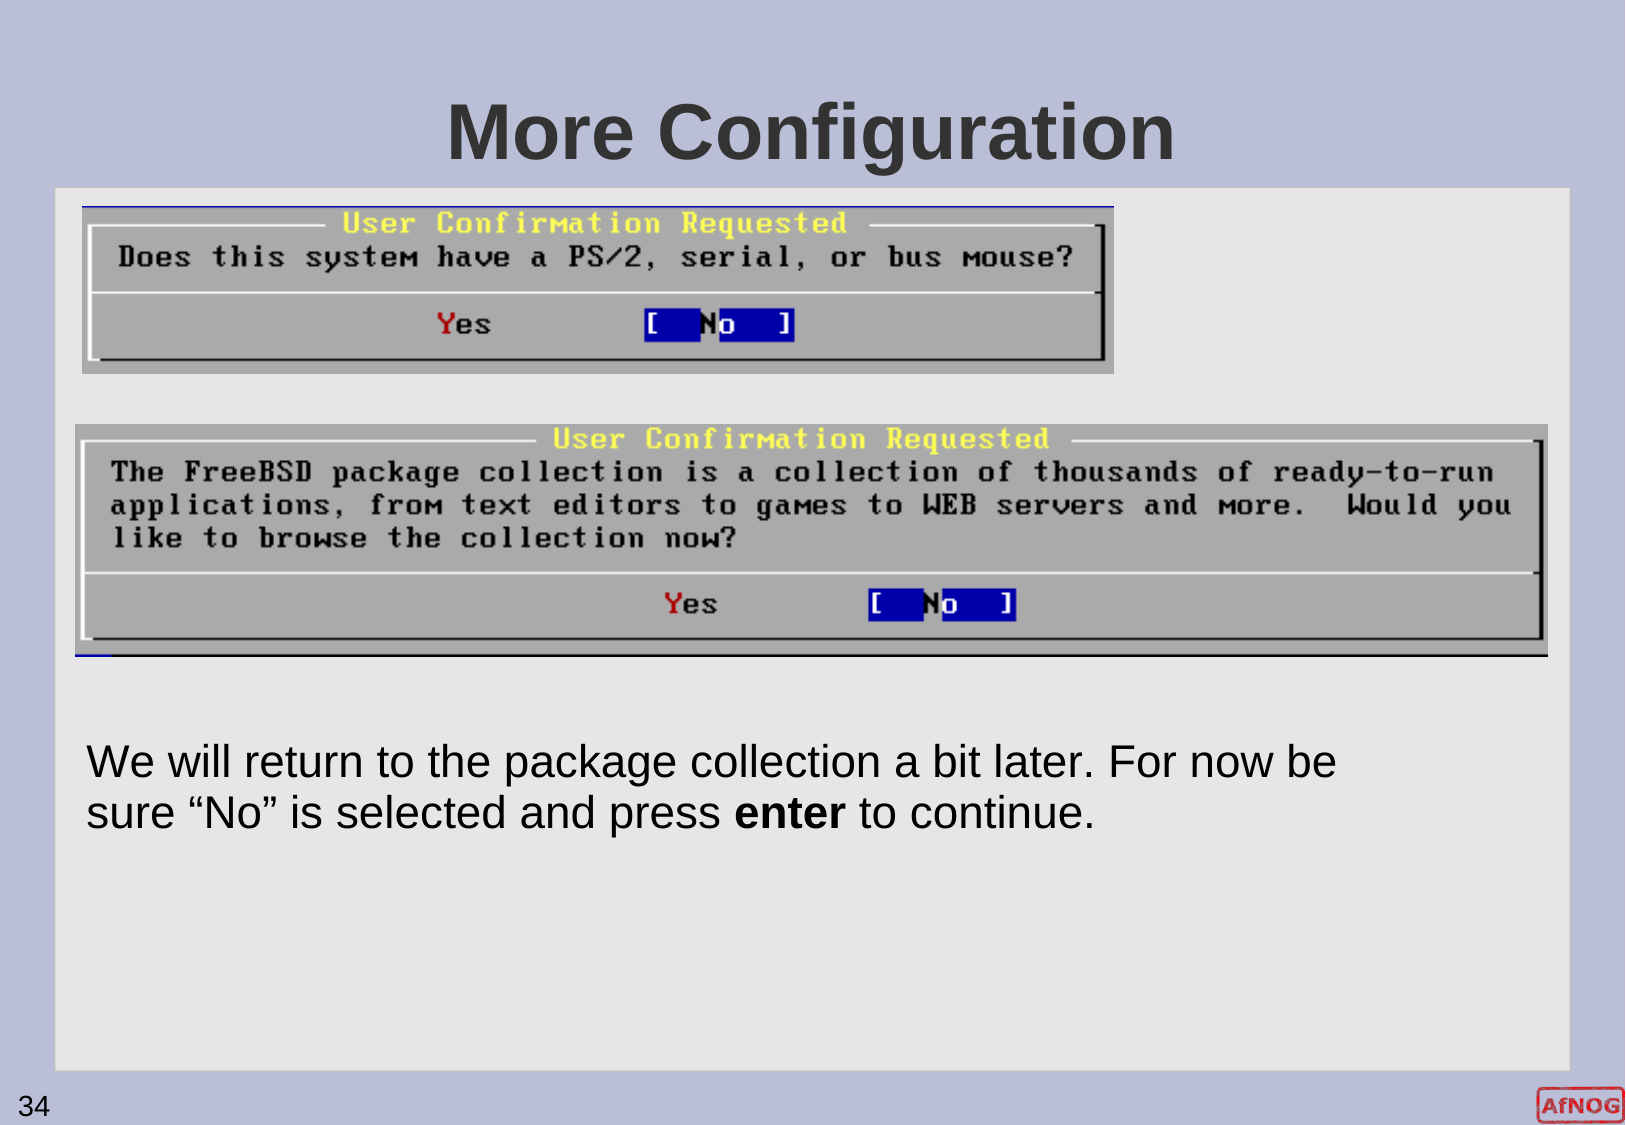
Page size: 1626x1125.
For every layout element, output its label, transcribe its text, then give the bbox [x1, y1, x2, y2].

picture [75, 424, 1548, 657]
text_box More Configuration [54, 44, 1571, 215]
picture [82, 206, 1114, 374]
text_box We will return to the package collection a bit later. For now be sure “No” is selected and press enter to continue. [71, 724, 1401, 841]
picture [1535, 1085, 1626, 1125]
